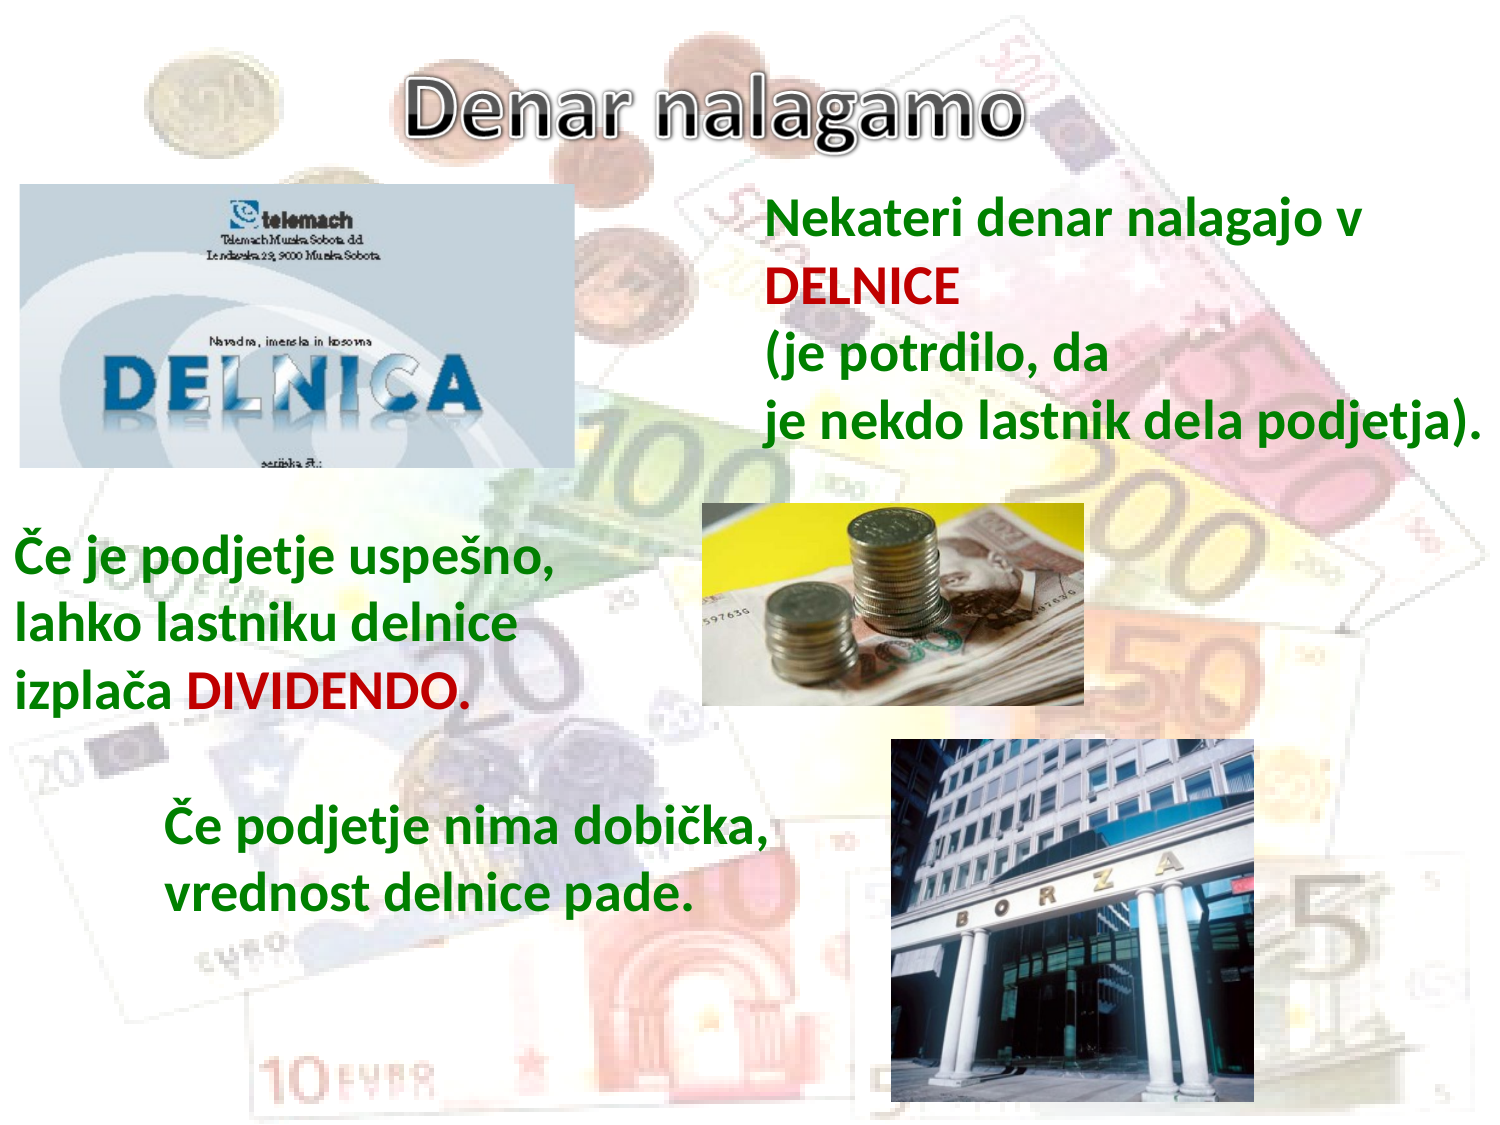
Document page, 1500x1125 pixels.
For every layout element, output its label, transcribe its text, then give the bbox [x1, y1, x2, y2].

picture [0, 0, 1500, 172]
text_box Nekateri denar nalagajo v DELNICE (je potrdilo, da je nekdo lastnik dela podjetja). Če je podjetje uspešno, lahko lastniku delnice izplača DIVIDENDO. Če podjetje nima dobička, vrednost delnice pade. [0, 172, 1500, 999]
picture [0, 739, 1500, 1125]
picture [702, 503, 1084, 707]
picture [19, 184, 575, 468]
